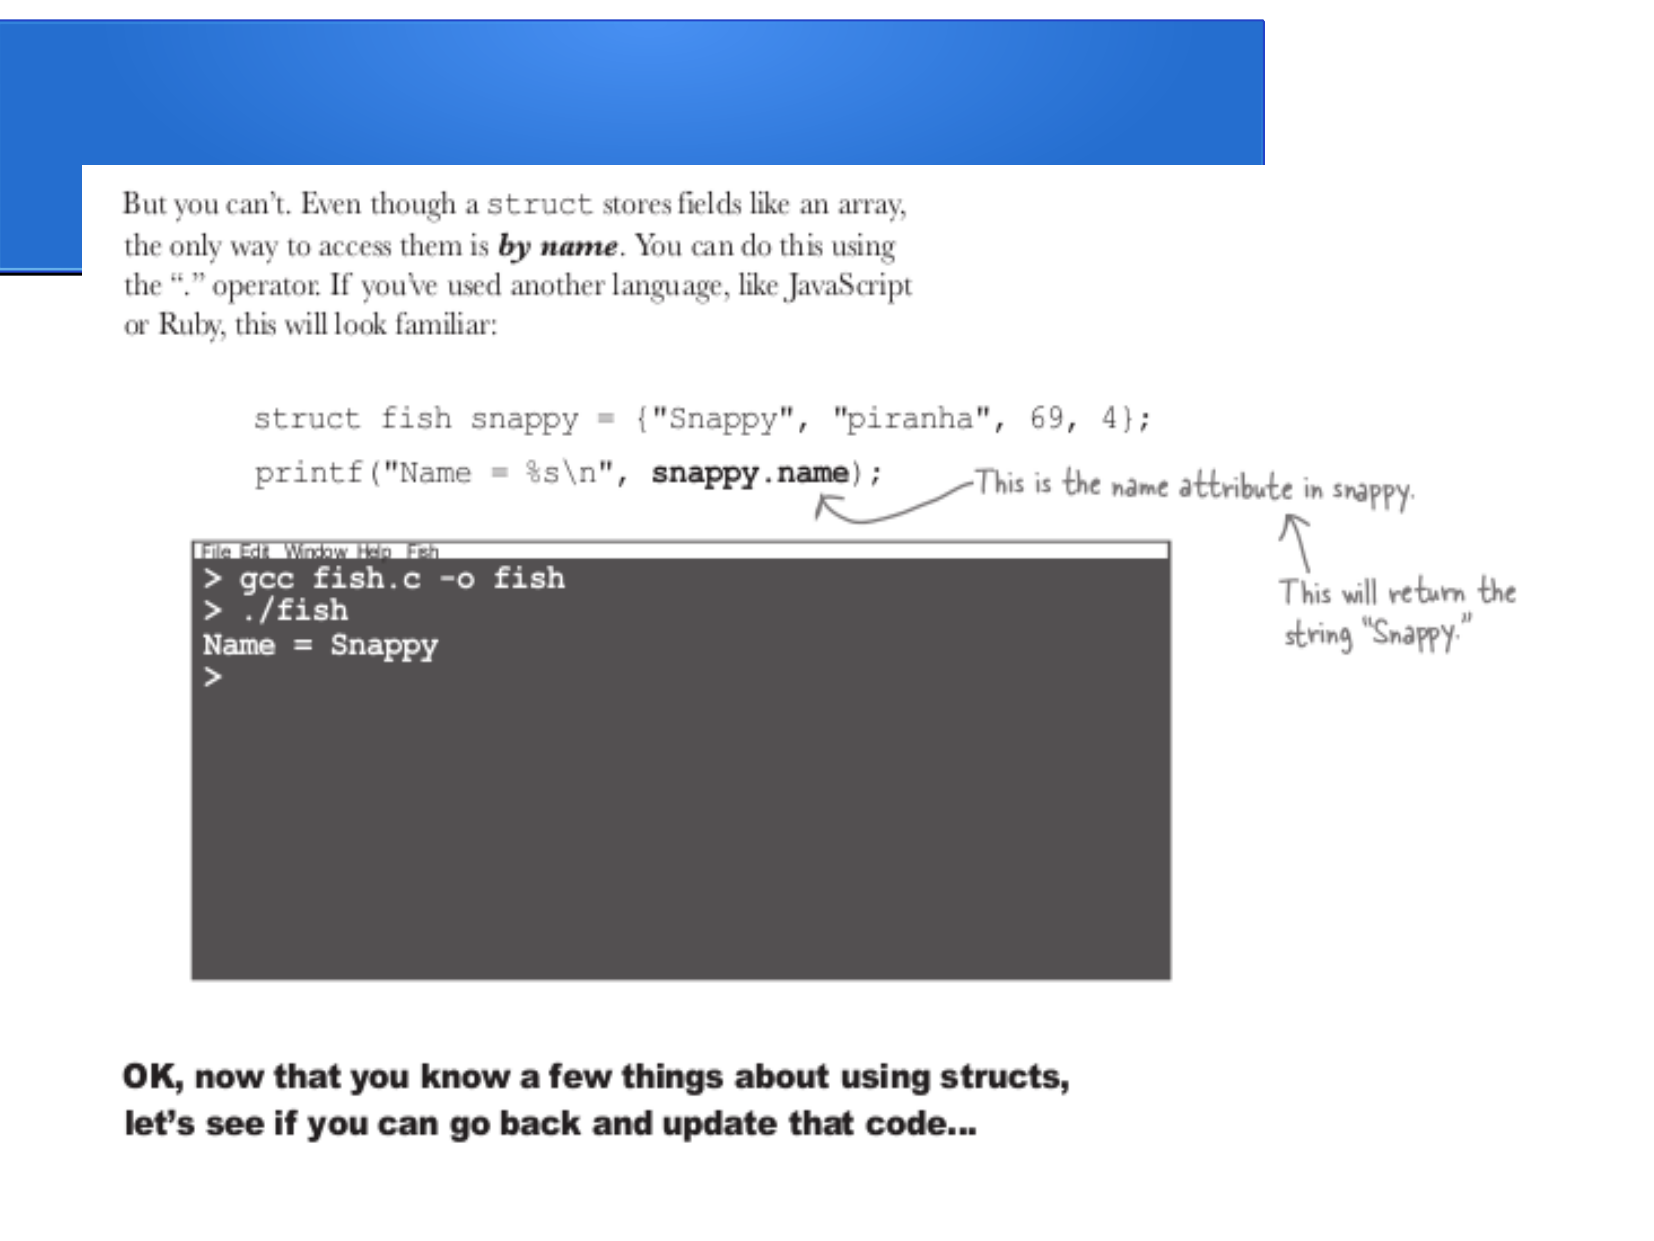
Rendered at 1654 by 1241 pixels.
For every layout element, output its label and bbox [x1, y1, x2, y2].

picture [82, 165, 1548, 1170]
